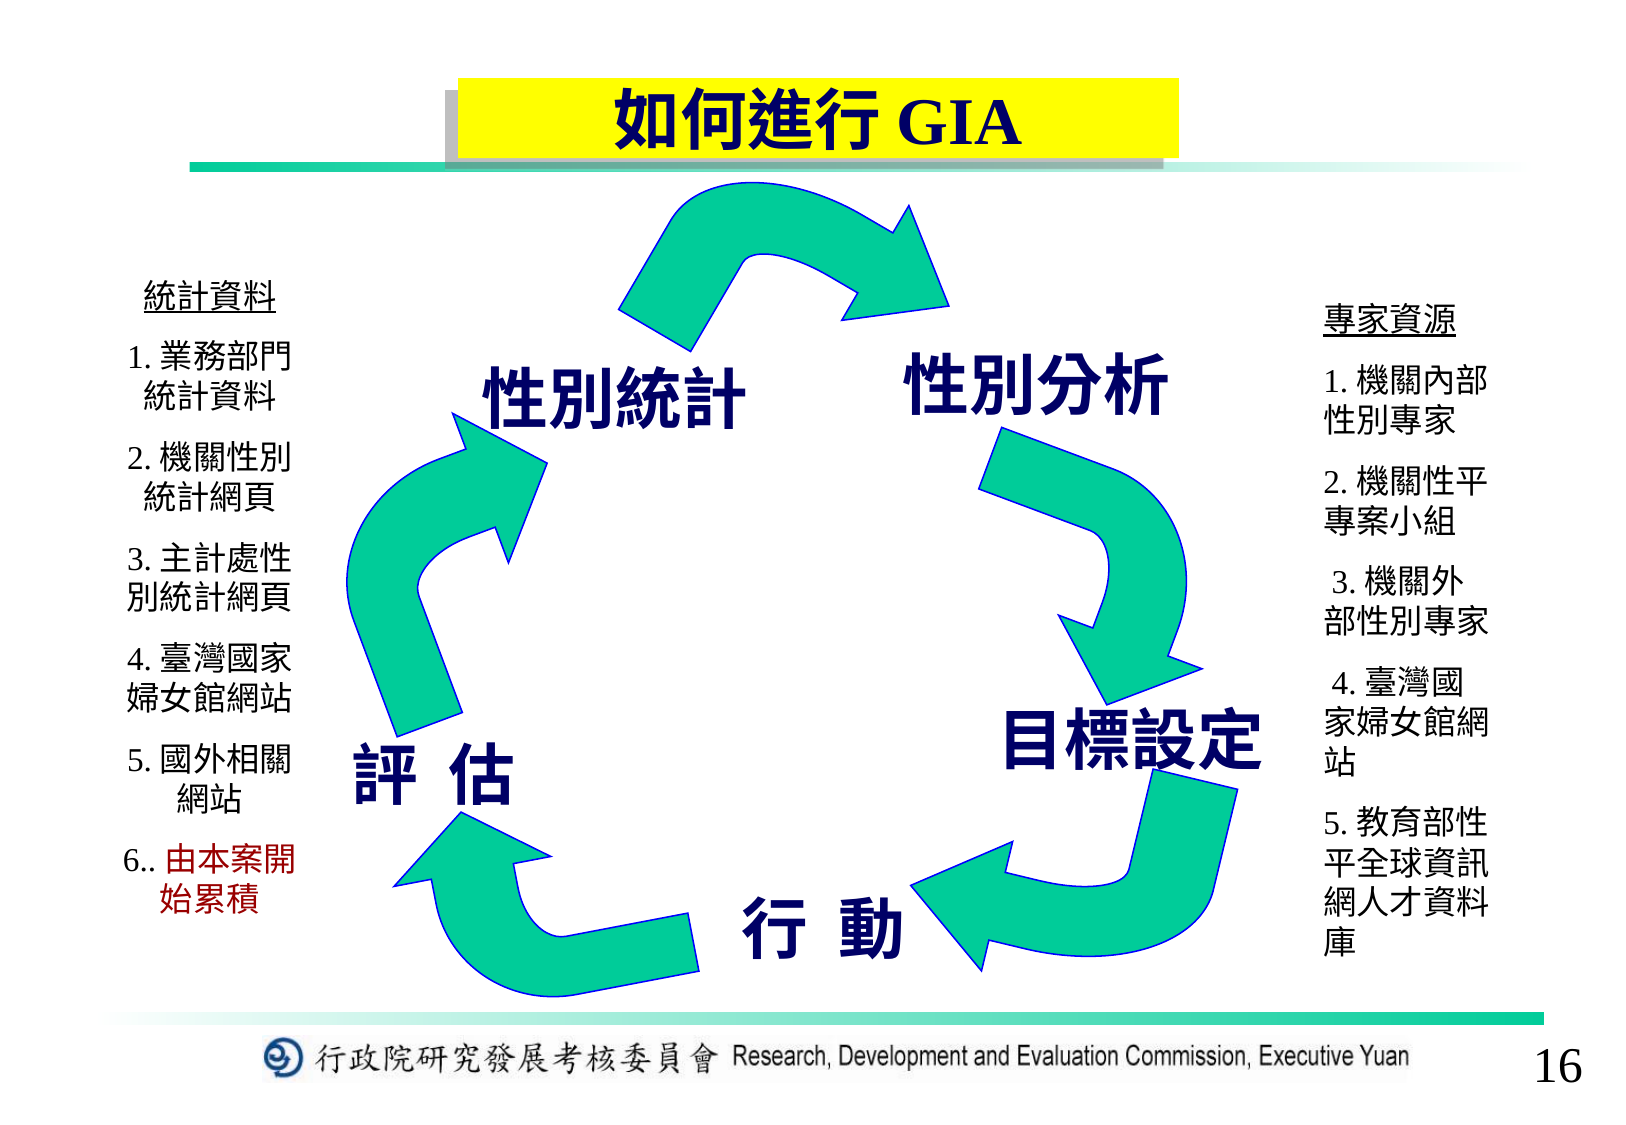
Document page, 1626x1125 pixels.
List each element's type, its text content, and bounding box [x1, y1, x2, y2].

text_box [380, 488, 390, 498]
text_box 如何進行GIA [458, 78, 1179, 159]
text_box 統計資料 1.業務部門統計資料 2.機關性別統計網頁 3.主計處性別統計網頁 4.臺灣國家婦女館網站 5.國外相關網站 6..由本案開始累積 [103, 267, 317, 987]
text_box 專家資源 1.機關內部性別專家 2.機關性平專案小組 3.機關外部性別專家 4.臺灣國家婦女館網站 5.教育部性平全球資訊網人才資料庫 [1308, 290, 1510, 1030]
text_box 性別分析 [871, 326, 1202, 520]
text_box [1191, 917, 1200, 926]
text_box 性別統計 [481, 326, 778, 468]
text_box 目標設定 [966, 680, 1297, 875]
picture [262, 1035, 1415, 1083]
text_box 行 動 [658, 869, 989, 1064]
text_box 評 估 [317, 716, 599, 910]
